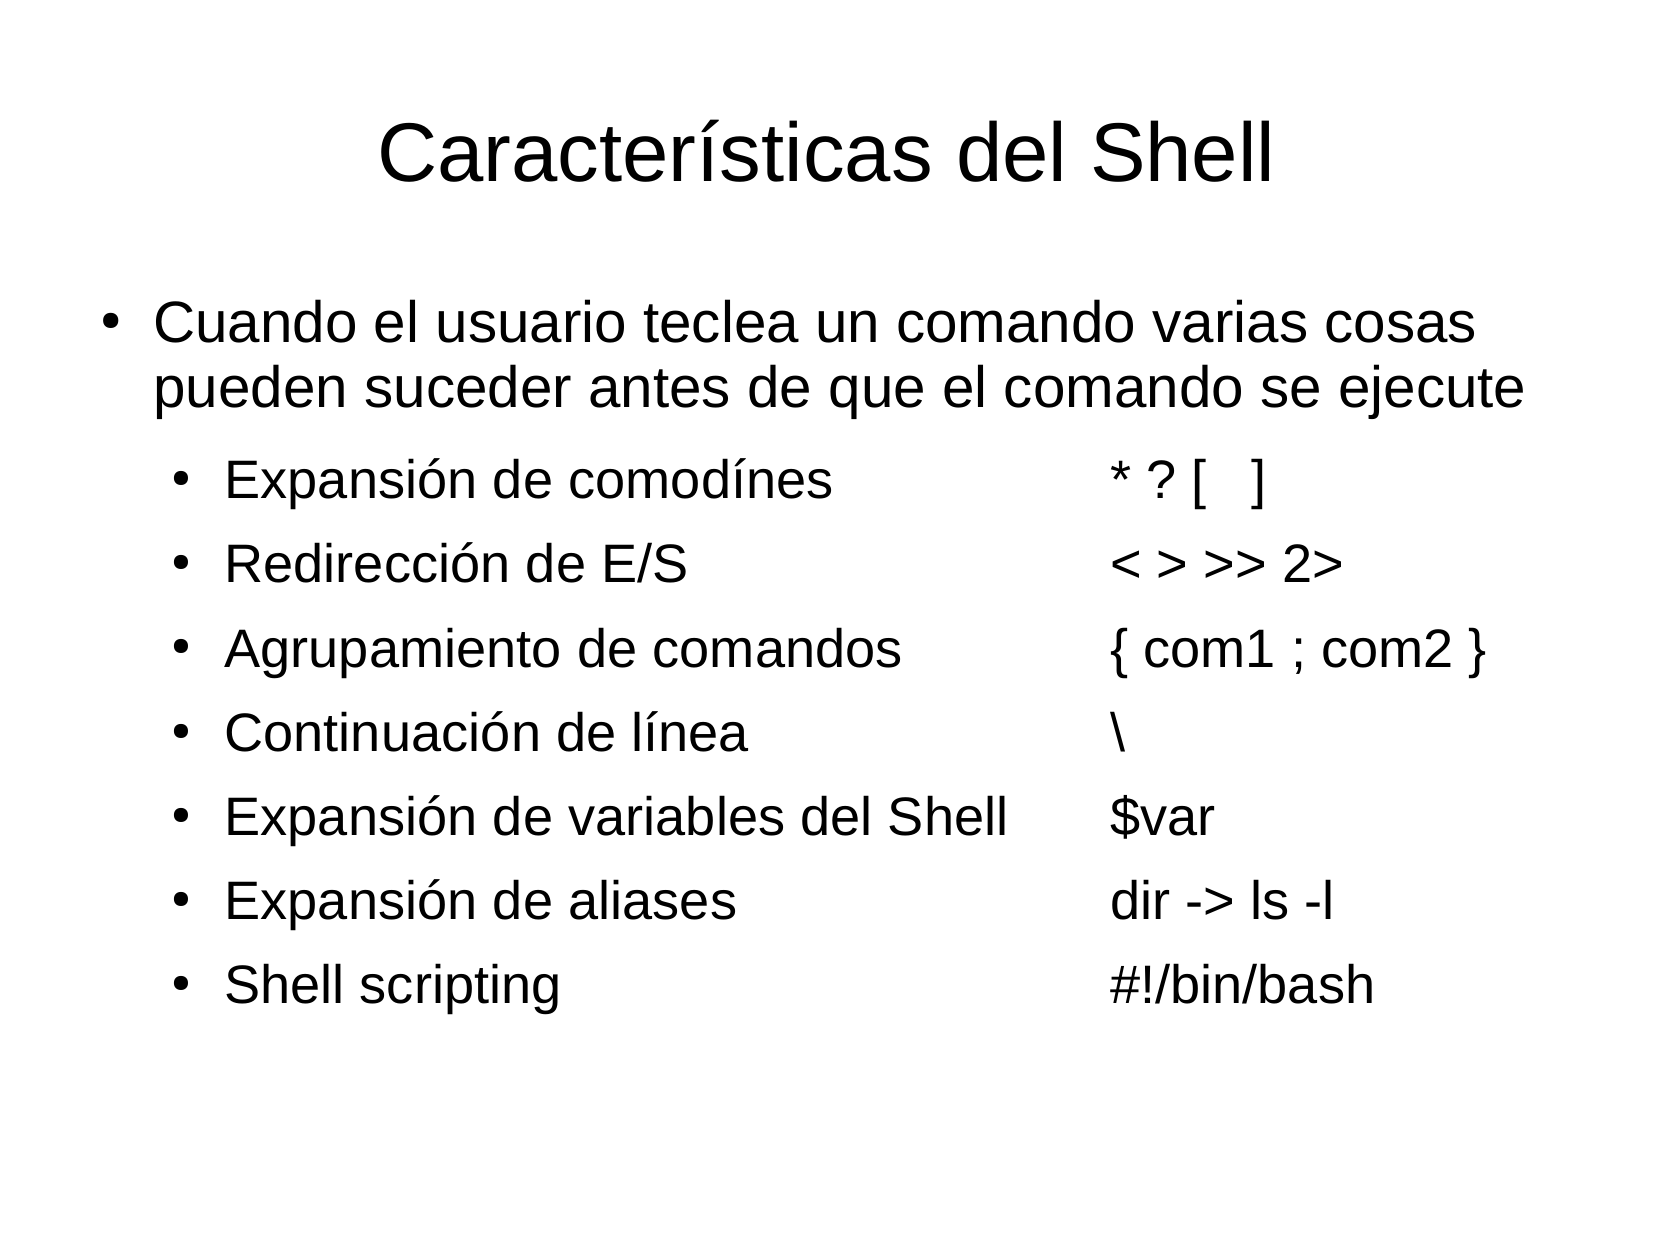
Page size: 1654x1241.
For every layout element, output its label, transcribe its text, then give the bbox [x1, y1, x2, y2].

list Cuando el usuario teclea un comando varias cosas pueden suceder antes de que el comando se ejecute Expansión de comodínes * ? [ ] Redirección de E/S < > >> 2> Agrupamiento de comandos { com1 ; com2 } Continuación de línea \ Expansión de variables del Shell $var Expansión de aliases dir -> ls -l Shell scripting #!/bin/bash [82, 290, 1571, 1109]
title Características del Shell [82, 49, 1571, 257]
